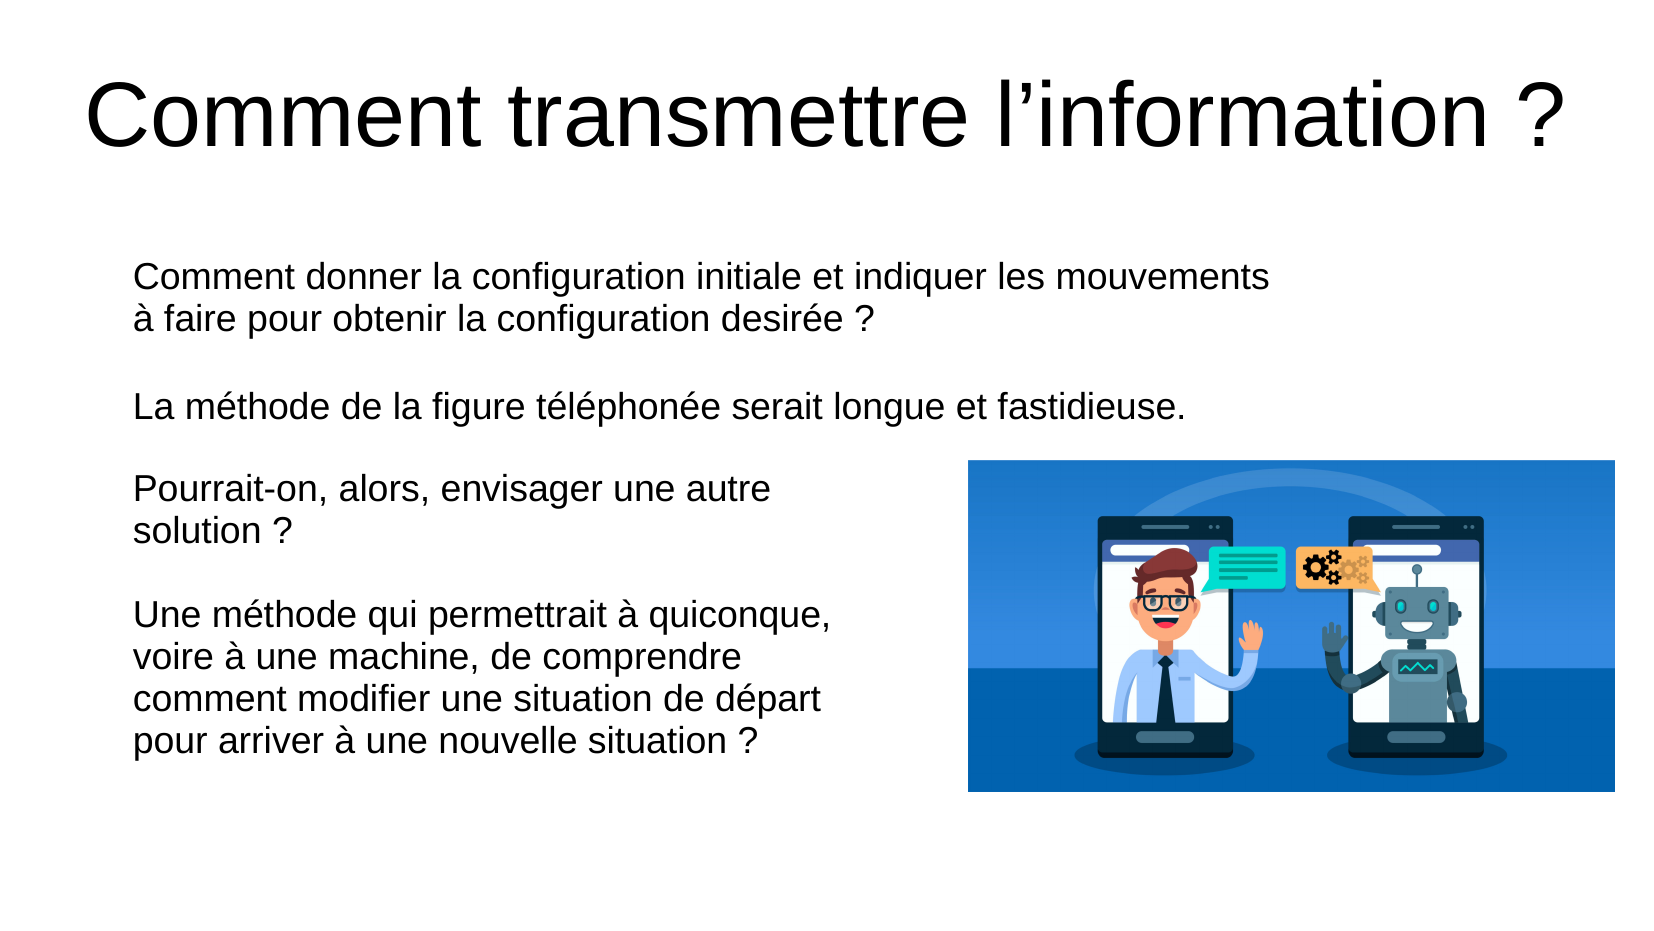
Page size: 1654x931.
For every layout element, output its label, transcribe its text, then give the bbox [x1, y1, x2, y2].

title Comment transmettre l’information ? [82, 37, 1571, 193]
picture [968, 460, 1615, 792]
text_box La méthode de la figure téléphonée serait longue et fastidieuse. [118, 377, 1288, 477]
text_box Comment donner la configuration initiale et indiquer les mouvements à faire pour obtenir la configuration desirée ? [118, 248, 1300, 347]
text_box Pourrait-on, alors, envisager une autre solution ? Une méthode qui permettrait à quiconque, voire à une machine, de comprendre comment modifier une situation de départ pour arriver à une nouvelle situation ? [118, 460, 922, 792]
